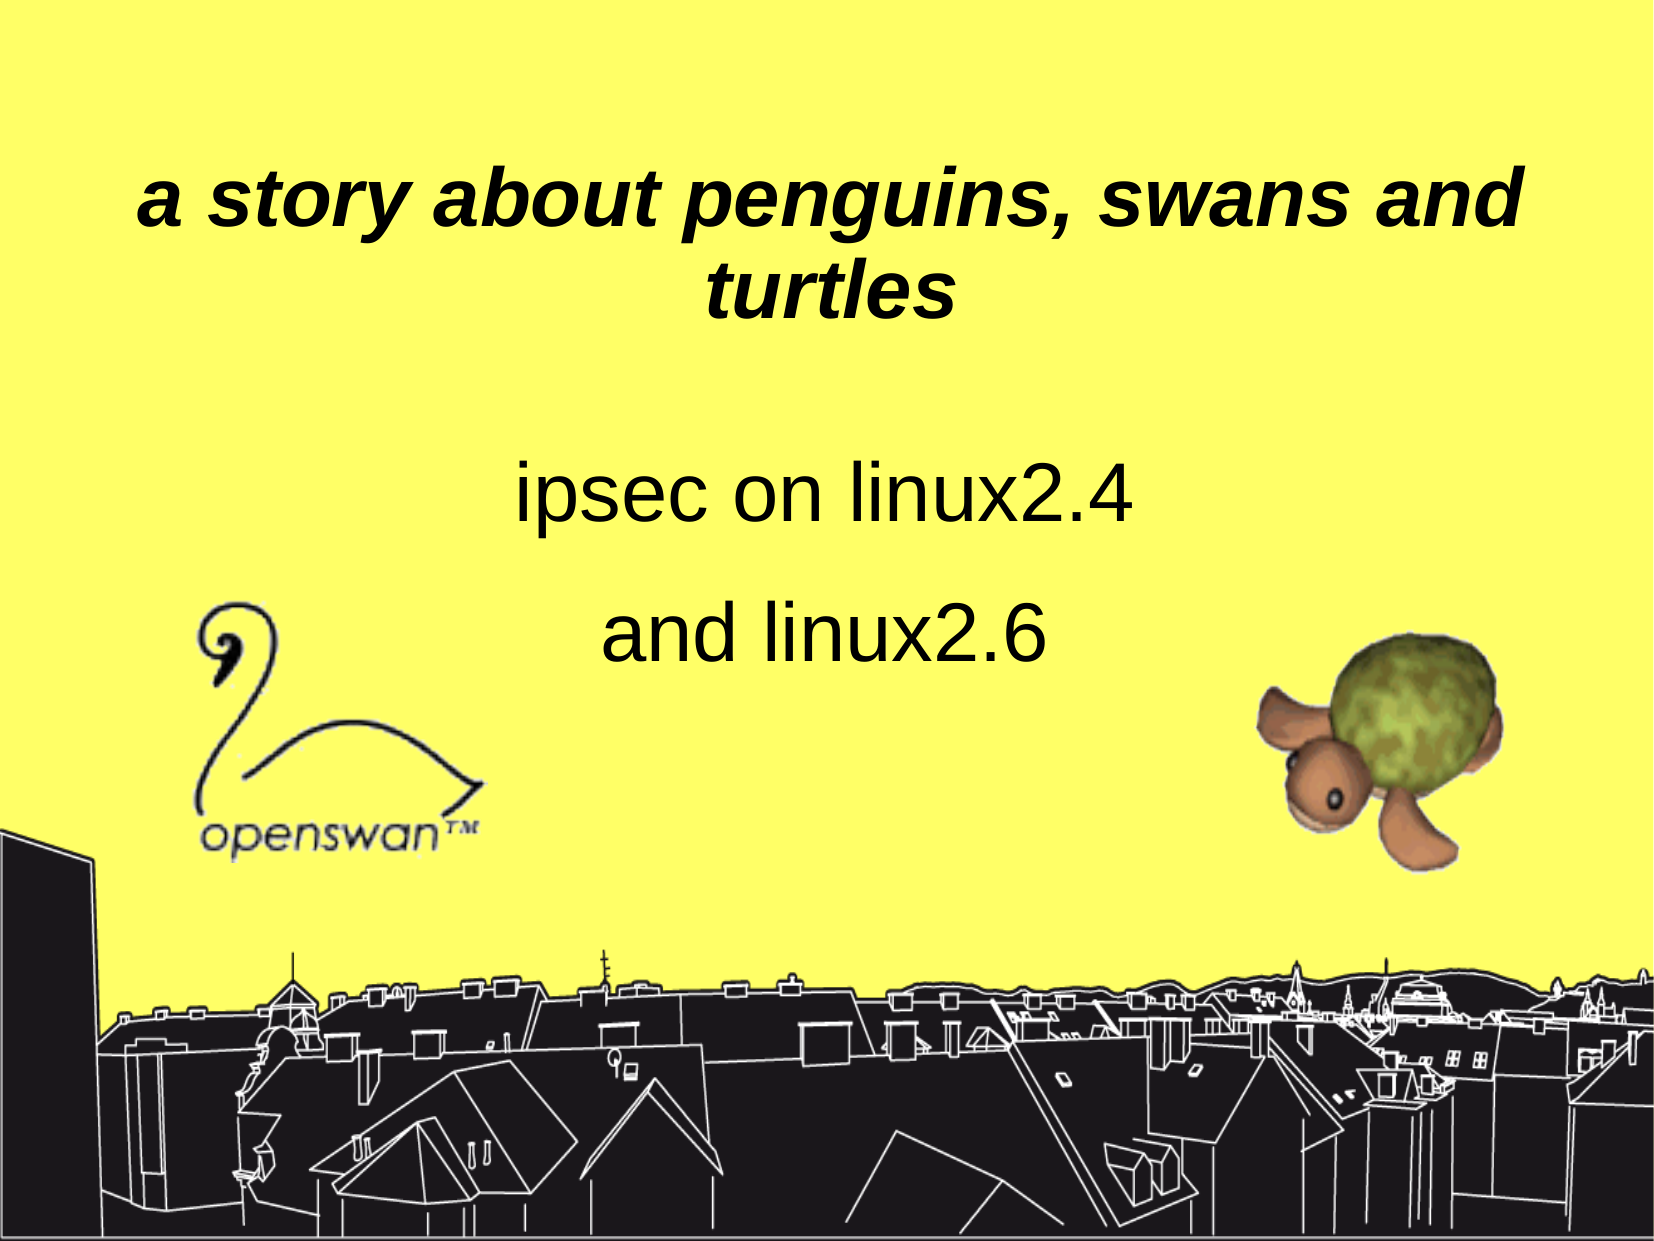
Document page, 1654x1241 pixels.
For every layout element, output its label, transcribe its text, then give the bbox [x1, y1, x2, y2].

text_box ipsec on linux2.4 and linux2.6 [300, 300, 1351, 826]
title a story about penguins, swans and turtles [125, 112, 1538, 376]
picture [0, 591, 1654, 1241]
